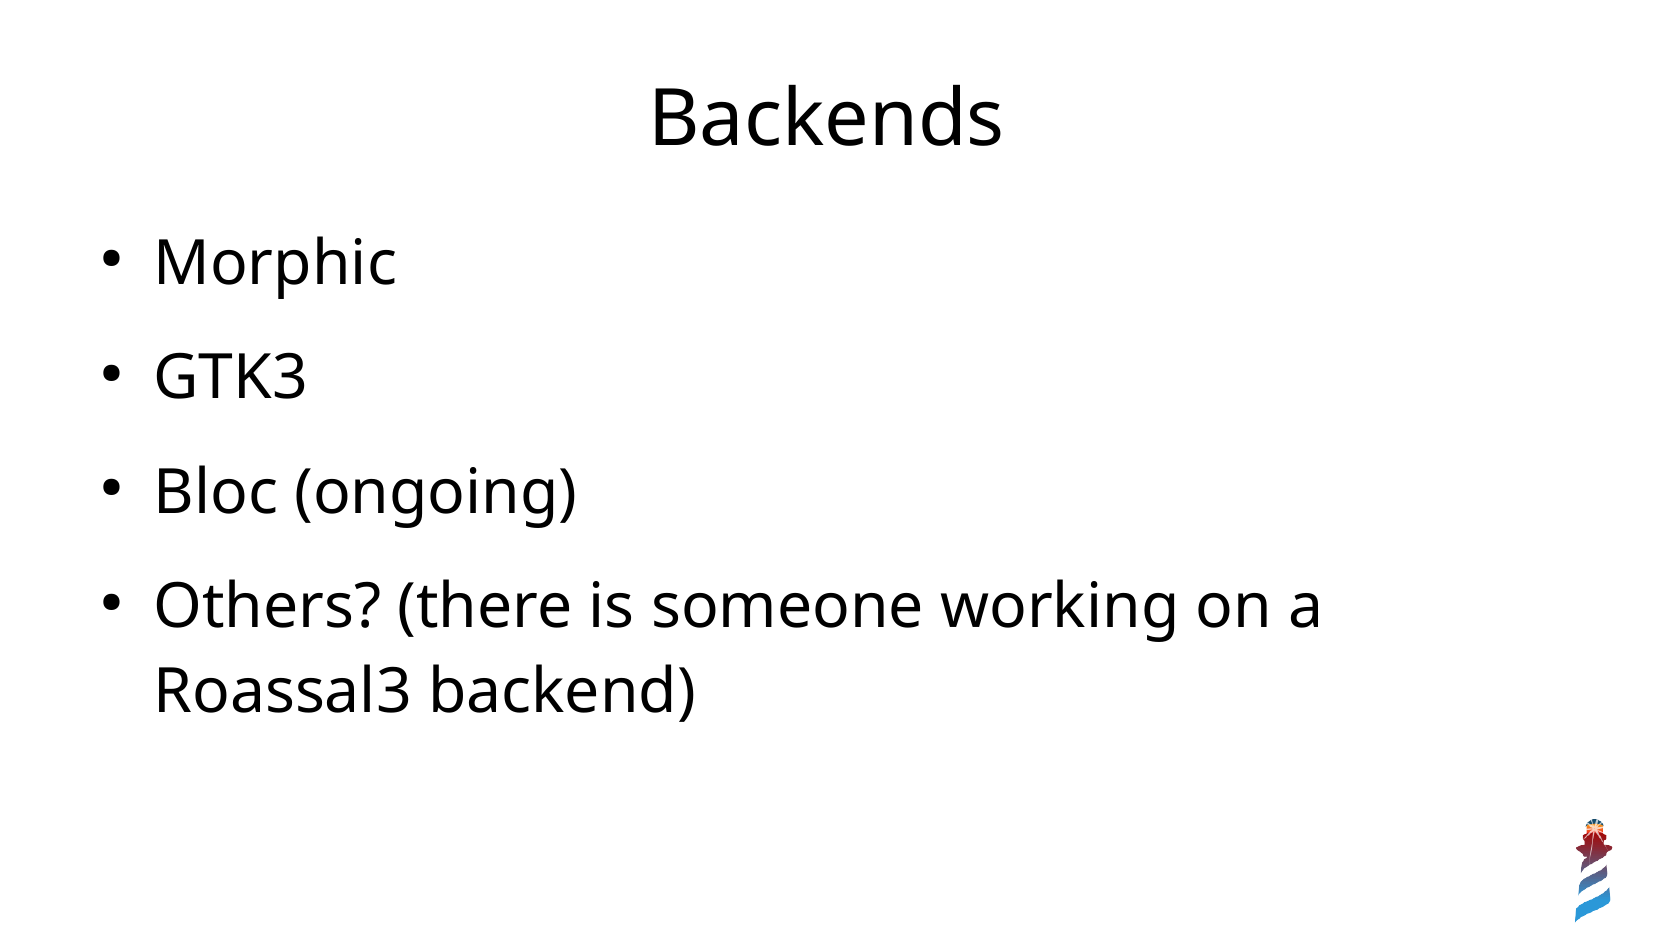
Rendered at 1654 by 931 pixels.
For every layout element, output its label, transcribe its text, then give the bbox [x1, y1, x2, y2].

list Morphic GTK3 Bloc (ongoing) Others? (there is someone working on a Roassal3 backend) [82, 217, 1571, 758]
picture [1535, 810, 1650, 925]
title Backends [82, 37, 1571, 193]
